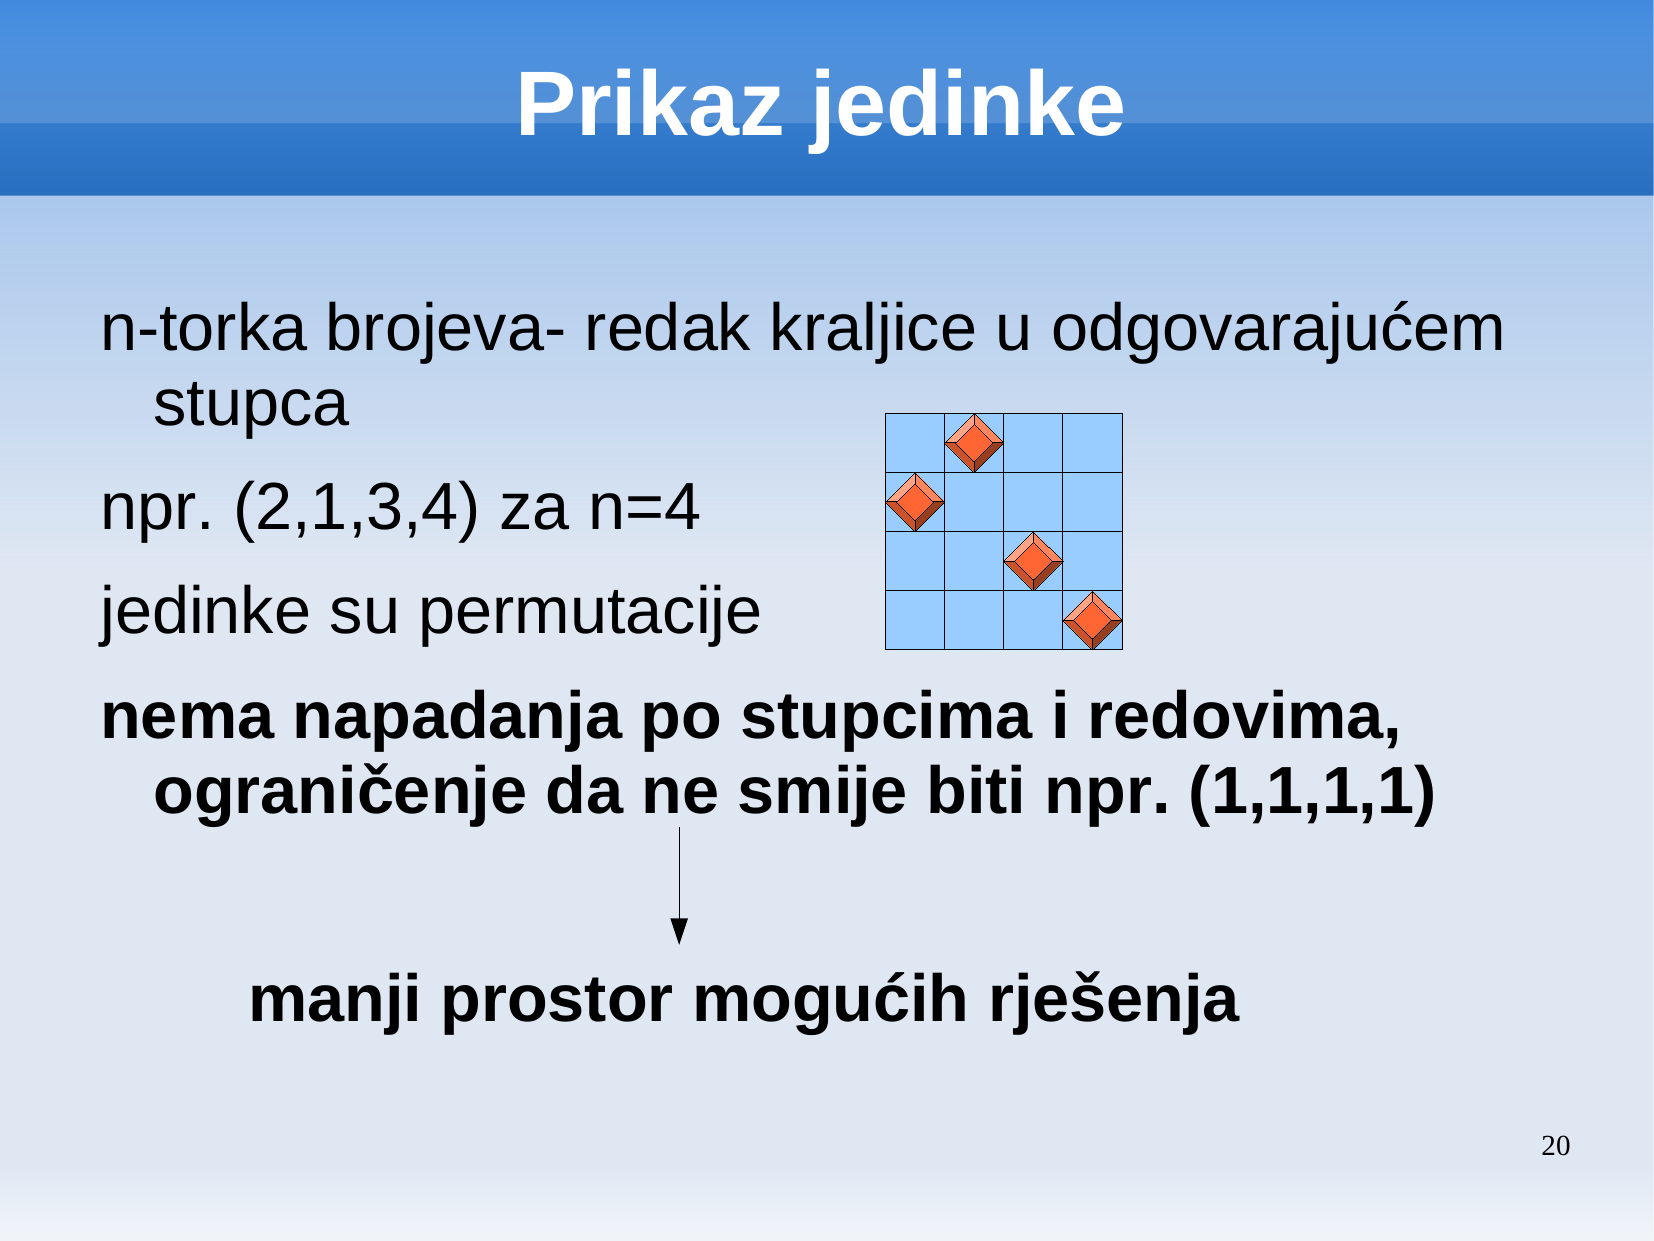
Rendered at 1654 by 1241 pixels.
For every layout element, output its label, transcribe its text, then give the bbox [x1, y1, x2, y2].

text_box [917, 473, 944, 500]
text_box [1063, 591, 1091, 619]
text_box 1 [944, 413, 975, 443]
picture [0, 0, 1654, 1241]
text_box [1035, 532, 1062, 558]
text_box [1063, 473, 1123, 531]
text_box [945, 413, 973, 441]
list n-torka brojeva- redak kraljice u odgovarajućem stupca npr. (2,1,3,4) za n=4 jedinke su permutacije nema napadanja po stupcima i redovima, ograničenje da ne smije biti npr. (1,1,1,1) manji prostor mogućih rješenja [82, 290, 1571, 1094]
text_box [1004, 473, 1062, 531]
text_box 1 [885, 472, 916, 502]
text_box [885, 591, 944, 650]
text_box [945, 591, 1003, 650]
text_box [1063, 602, 1123, 650]
text_box 1 [1062, 590, 1093, 621]
text_box [885, 413, 1062, 590]
text_box 1 [1003, 531, 1034, 562]
text_box [1004, 532, 1123, 650]
text_box [1063, 413, 1123, 472]
text_box [1004, 532, 1031, 559]
text_box [976, 413, 1003, 440]
title Prikaz jedinke [76, 7, 1565, 200]
text_box [1094, 591, 1123, 619]
text_box [945, 532, 1003, 590]
text_box [885, 473, 913, 501]
